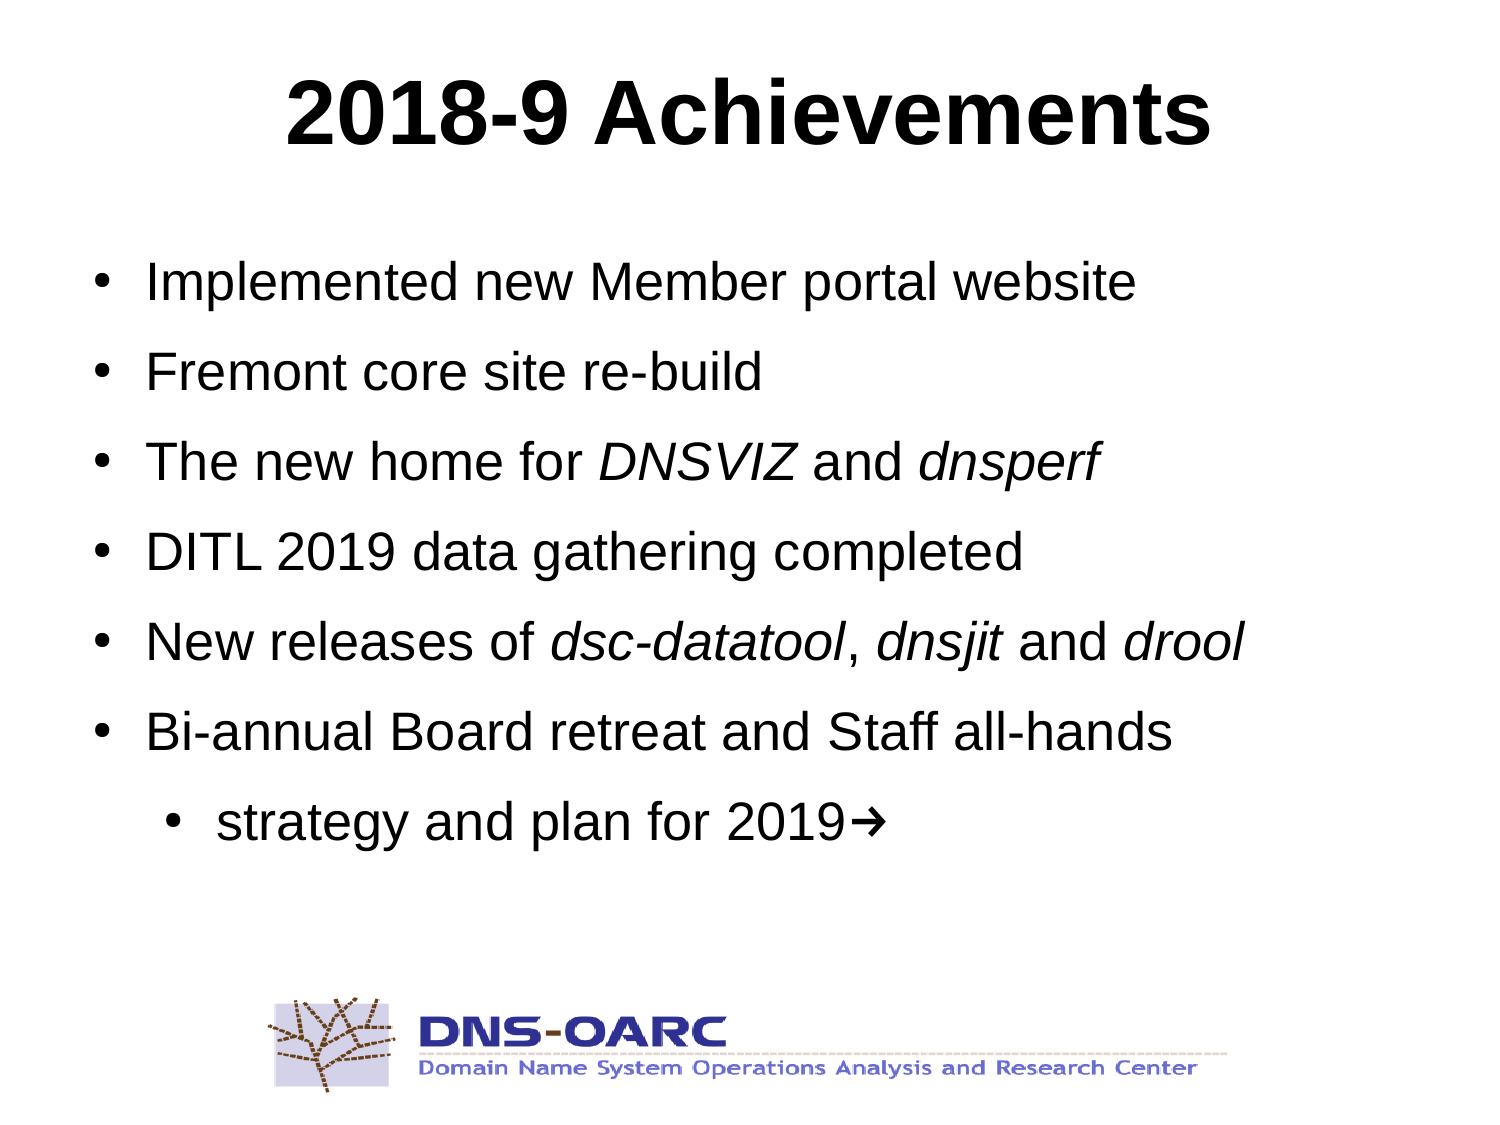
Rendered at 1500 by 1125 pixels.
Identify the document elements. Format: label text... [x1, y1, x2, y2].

title 2018-9 Achievements [75, 44, 1425, 180]
list Implemented new Member portal website Fremont core site re-build The new home for DNSVIZ and dnsperf DITL 2019 data gathering completed New releases of dsc-datatool, dnsjit and drool Bi-annual Board retreat and Staff all-hands strategy and plan for 2019→ [75, 251, 1425, 904]
picture [214, 991, 1259, 1099]
